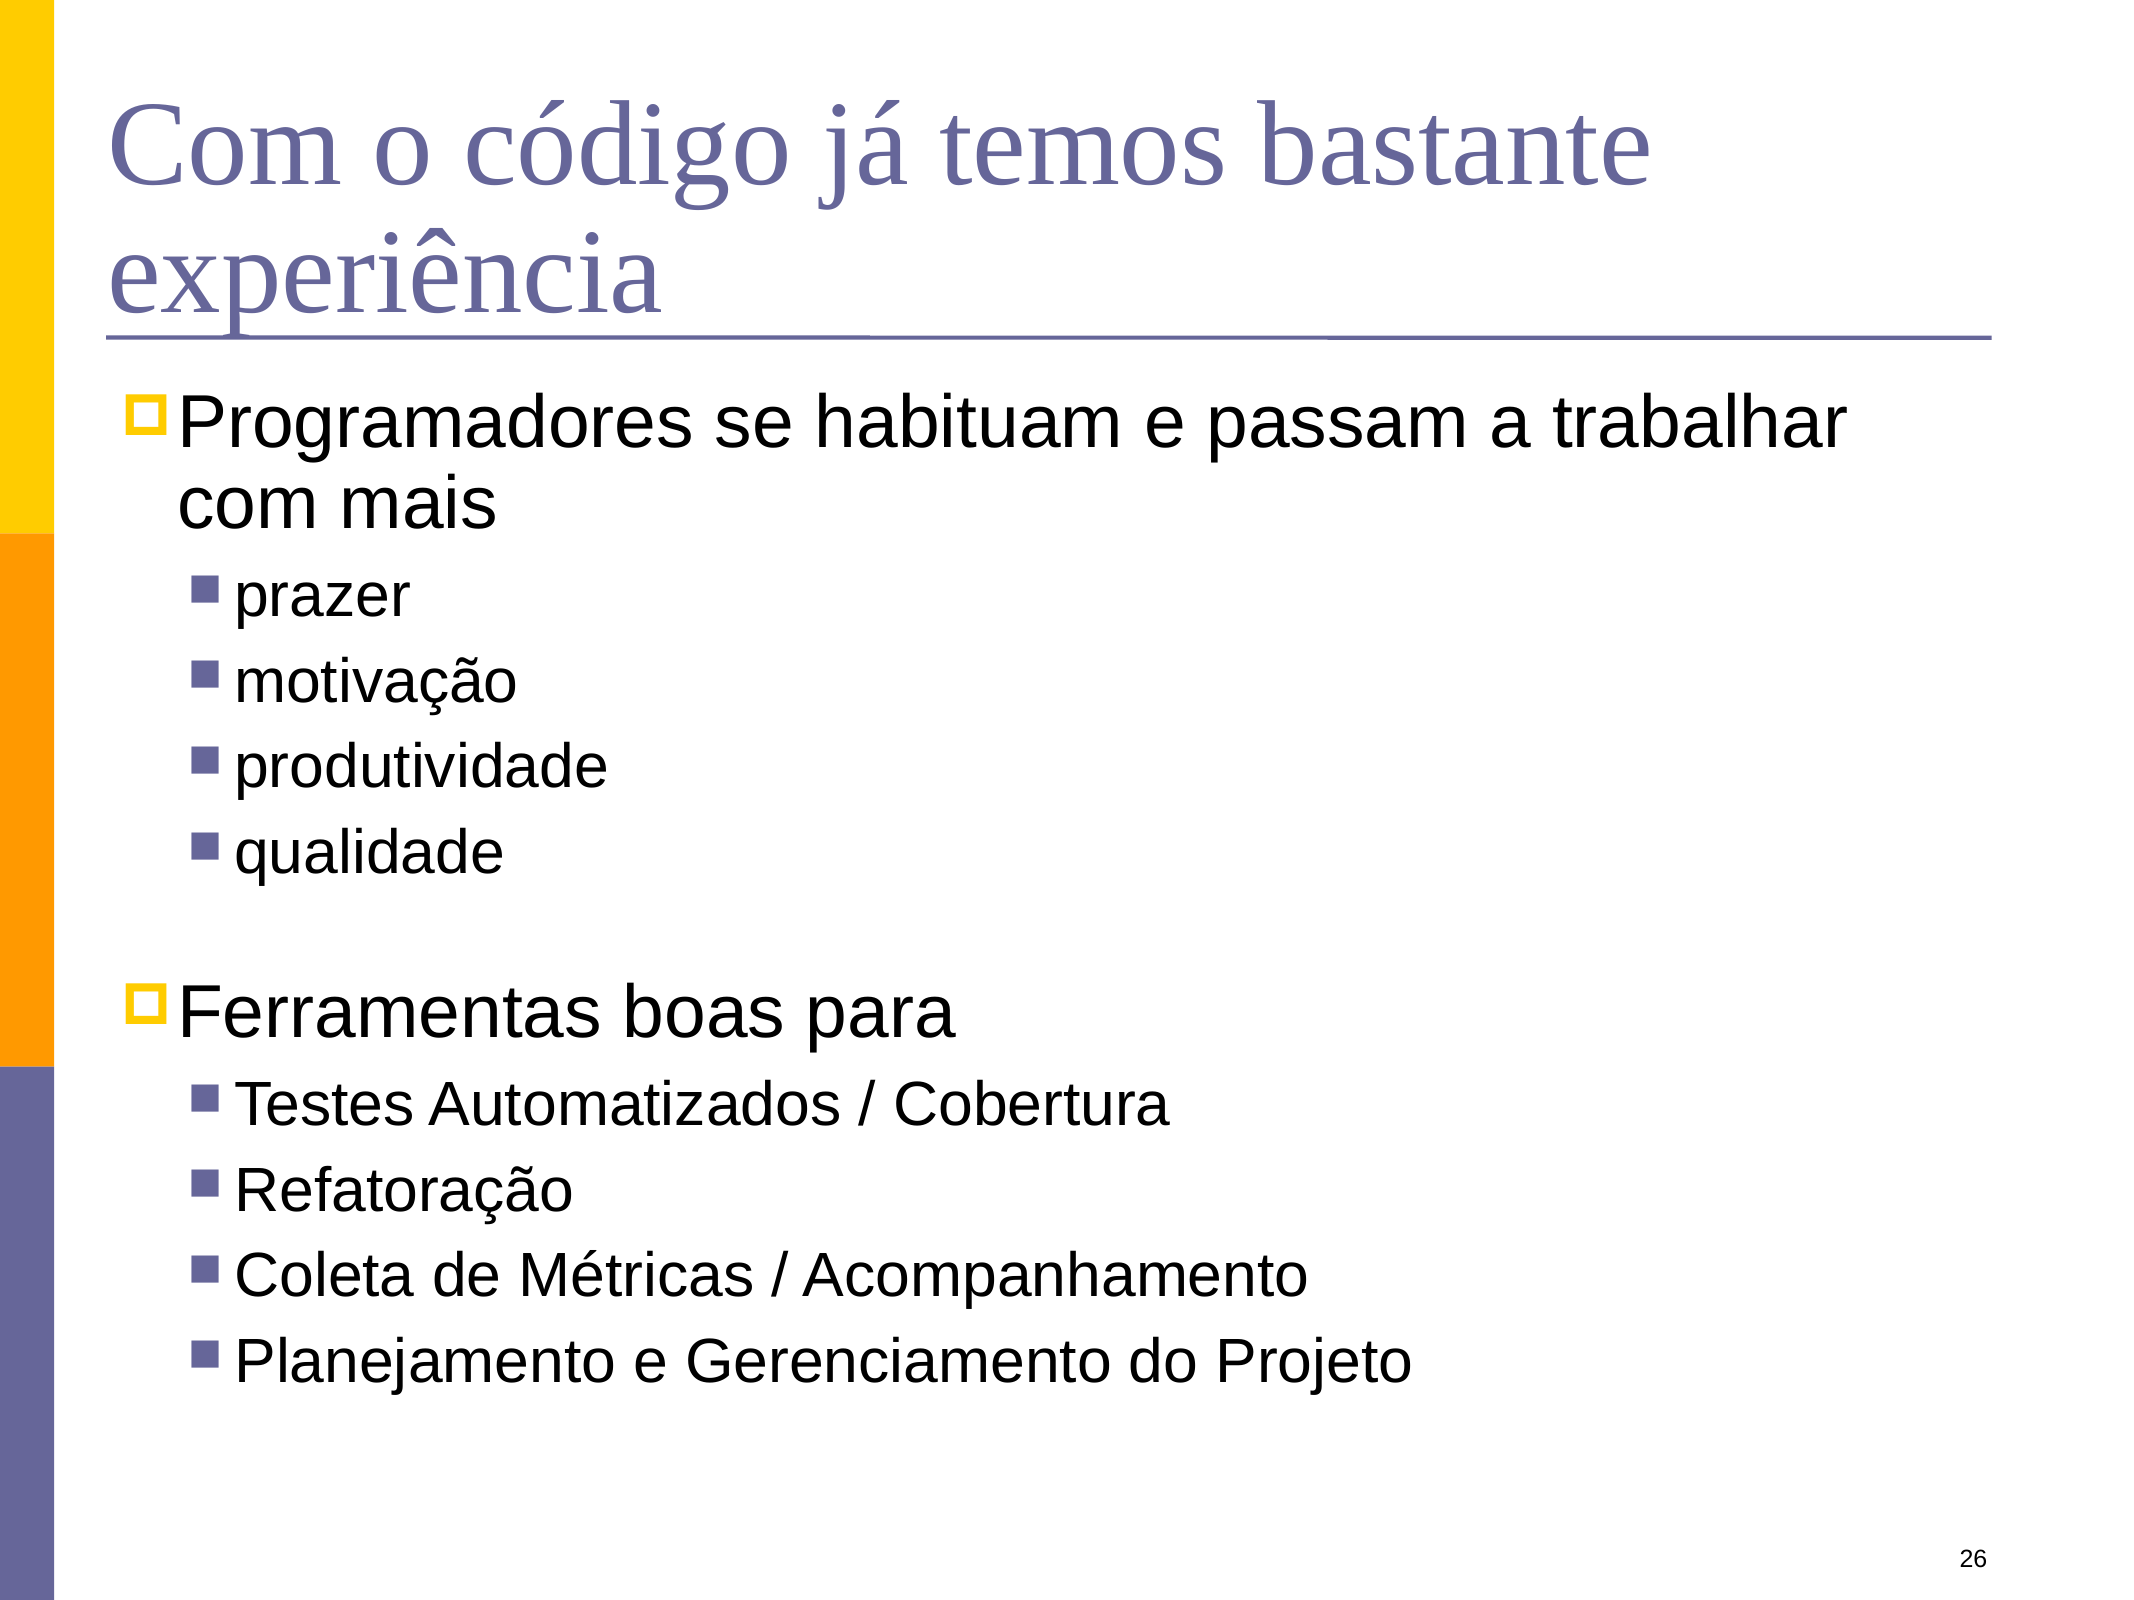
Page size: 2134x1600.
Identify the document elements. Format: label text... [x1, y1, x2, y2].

title Com o código já temos bastante experiência [89, 67, 2011, 347]
text_box [0, 0, 55, 1600]
list Programadores se habituam e passam a trabalhar com mais prazer motivação produtividade qualidade Ferramentas boas para Testes Automatizados / Cobertura Refatoração Coleta de Métricas / Acompanhamento Planejamento e Gerenciamento do Projeto [106, 374, 2028, 1496]
